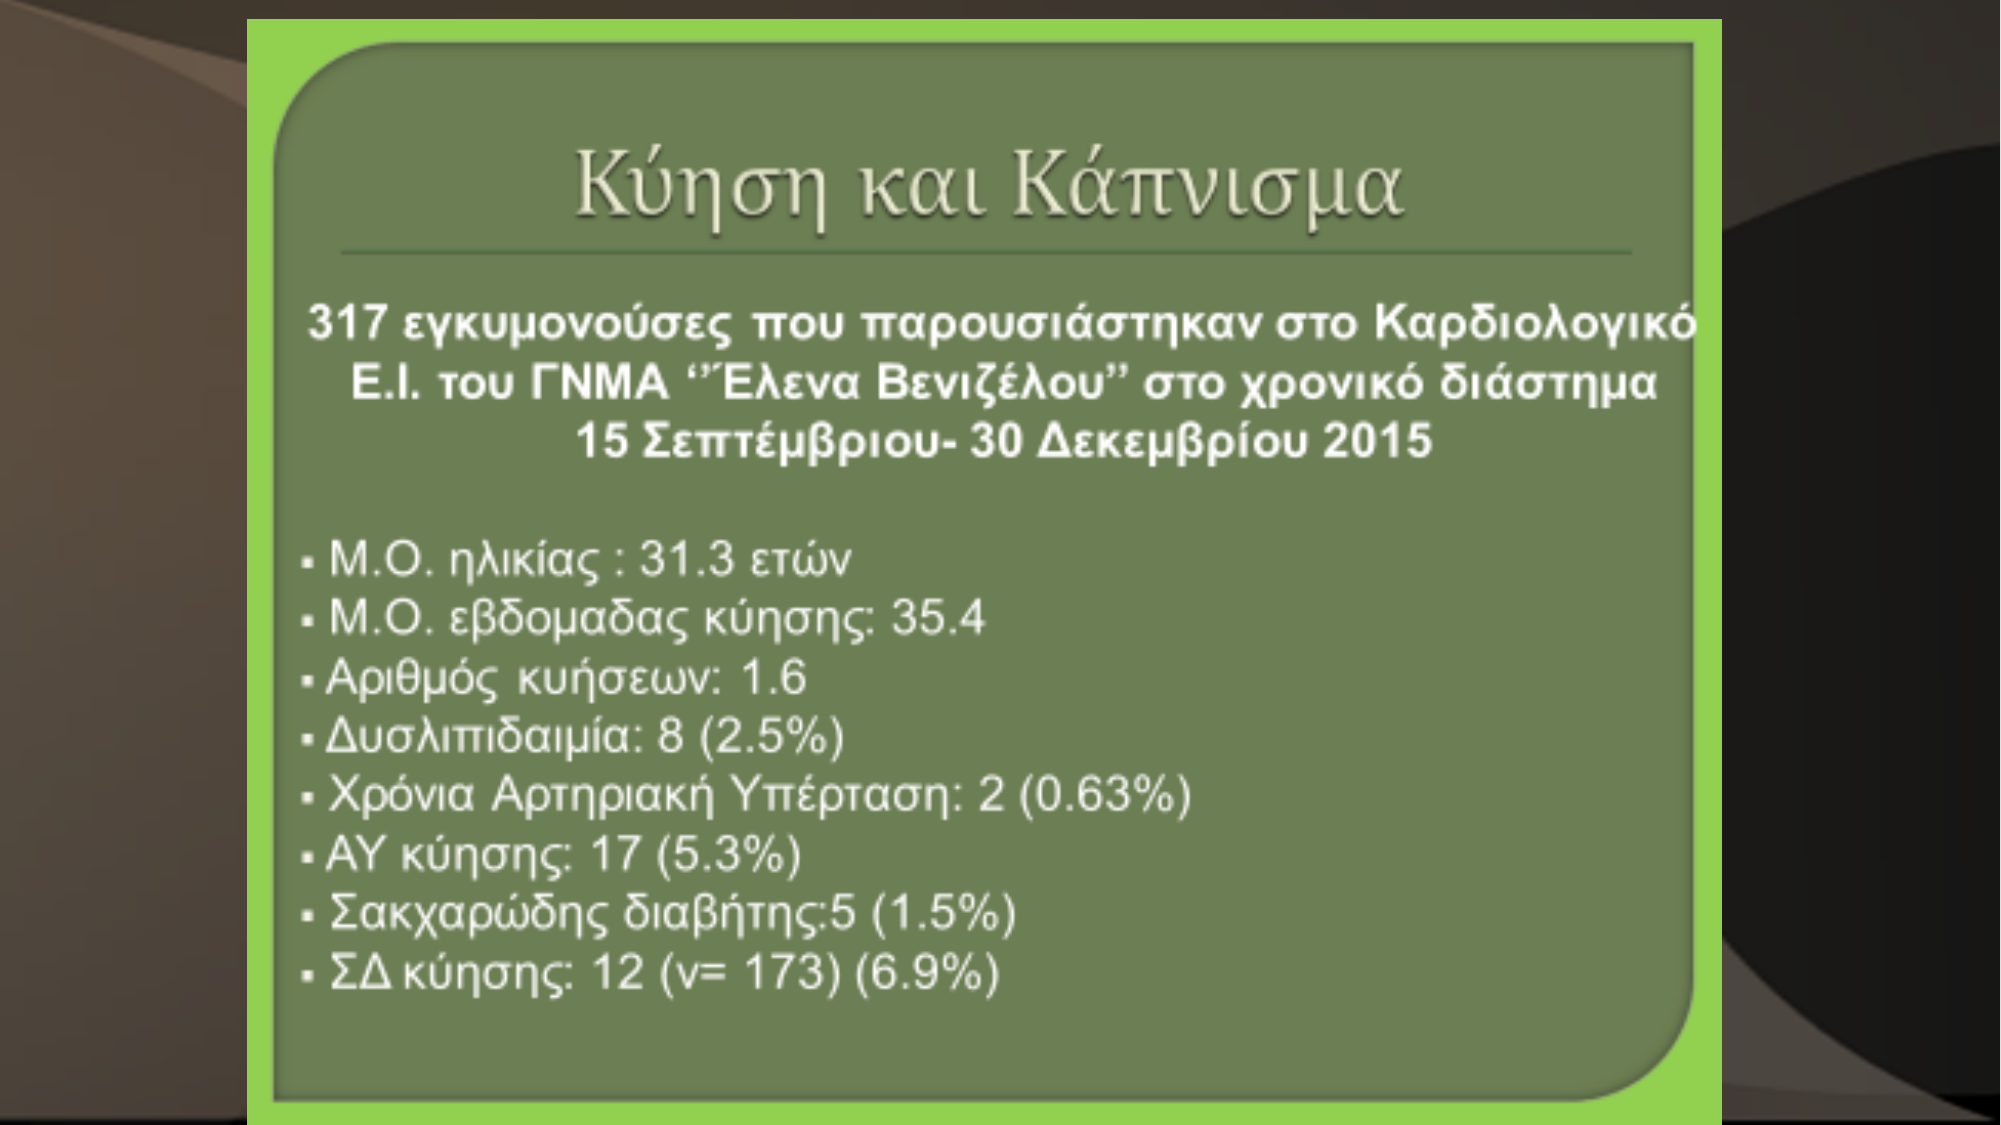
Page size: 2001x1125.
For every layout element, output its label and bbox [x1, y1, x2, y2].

picture [247, 19, 1722, 1125]
